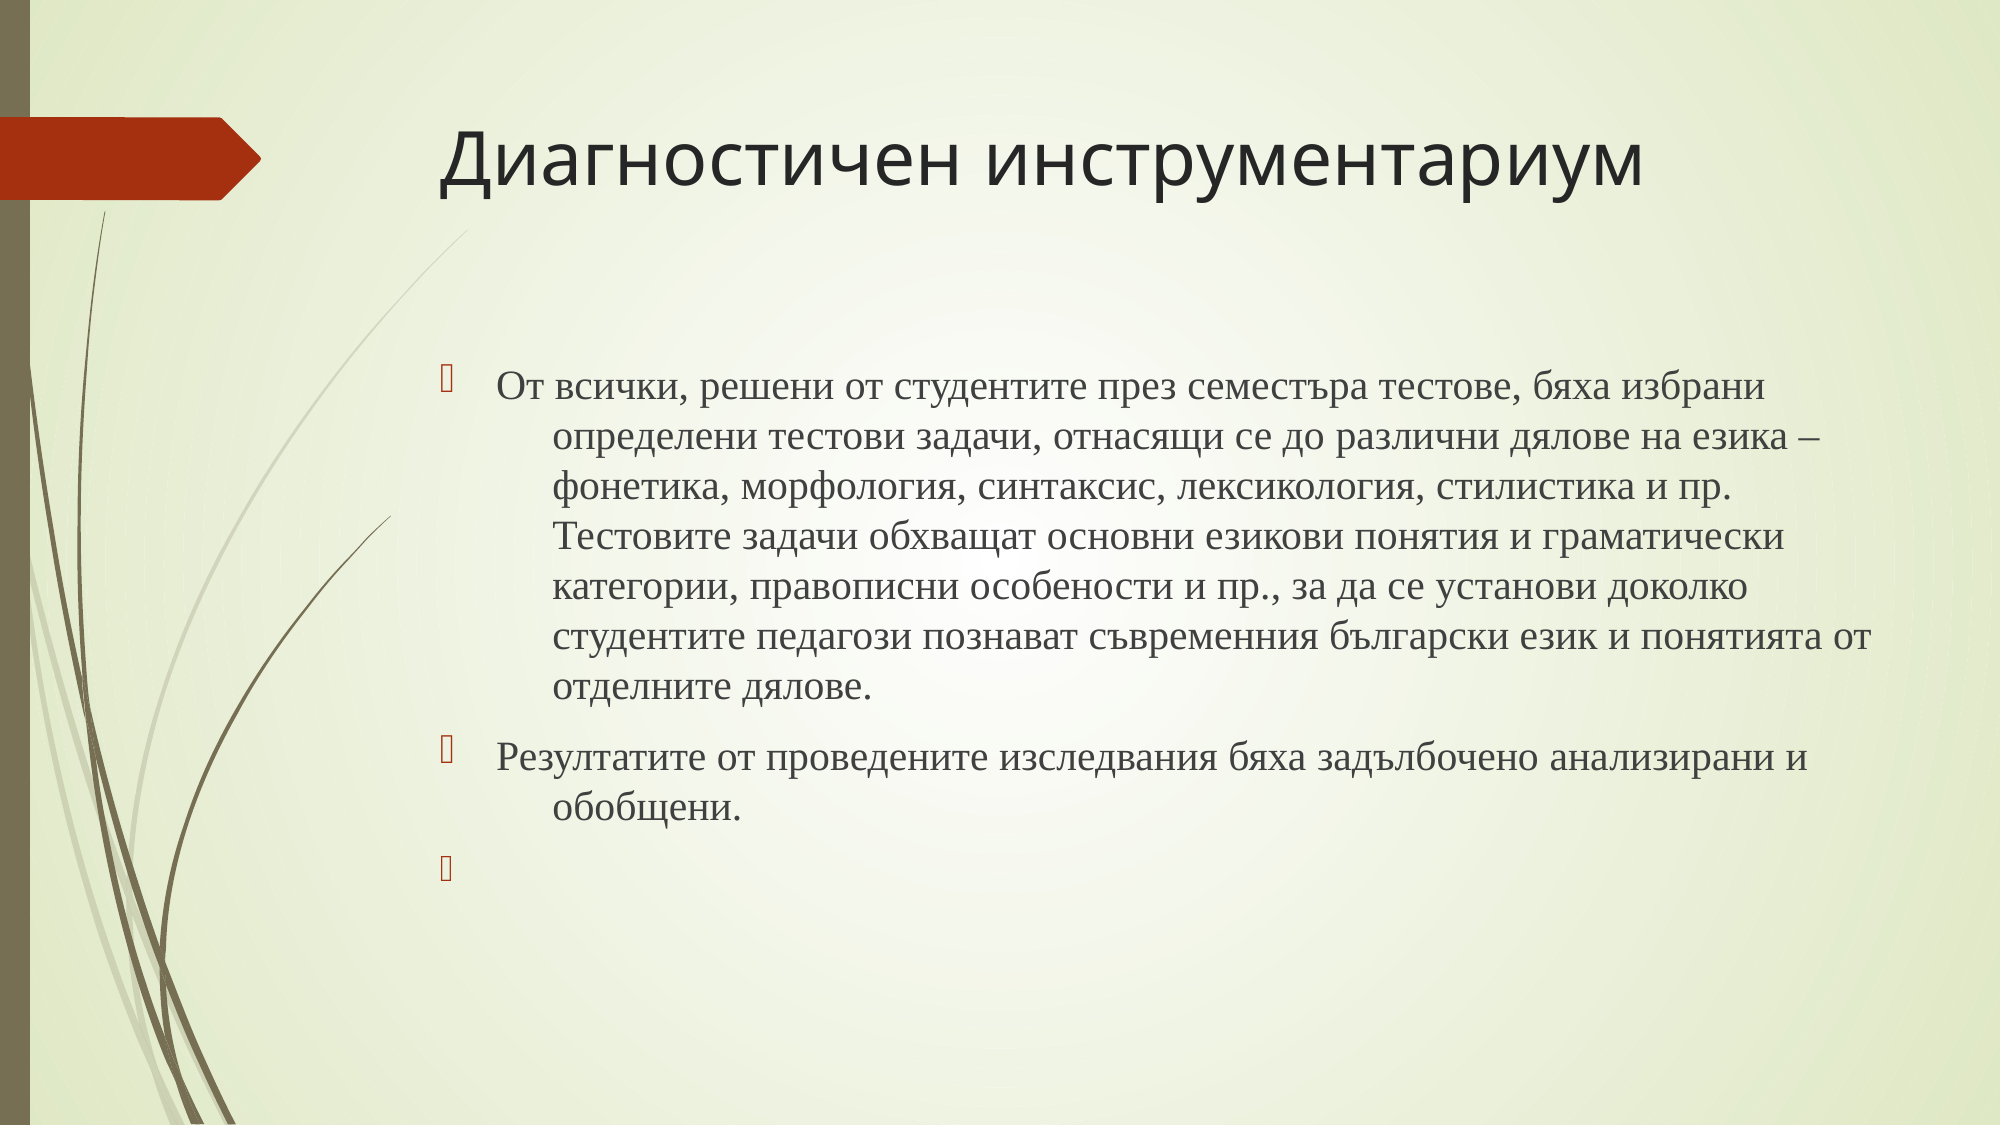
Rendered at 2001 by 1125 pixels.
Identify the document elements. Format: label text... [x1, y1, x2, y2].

title Диагностичен инструментариум [425, 102, 1888, 313]
list От всички, решени от студентите през семестъра тестове, бяха избрани определени тестови задачи, отнасящи се до различни дялове на езика – фонетика, морфология, синтаксис, лексикология, стилистика и пр. Тестовите задачи обхващат основни езикови понятия и граматически категории, правописни особености и пр., за да се установи доколко студентите педагози познават съвременния български език и понятията от отделните дялове. Резултатите от проведените изследвания бяха задълбочено анализирани и обобщени. [424, 350, 1888, 970]
